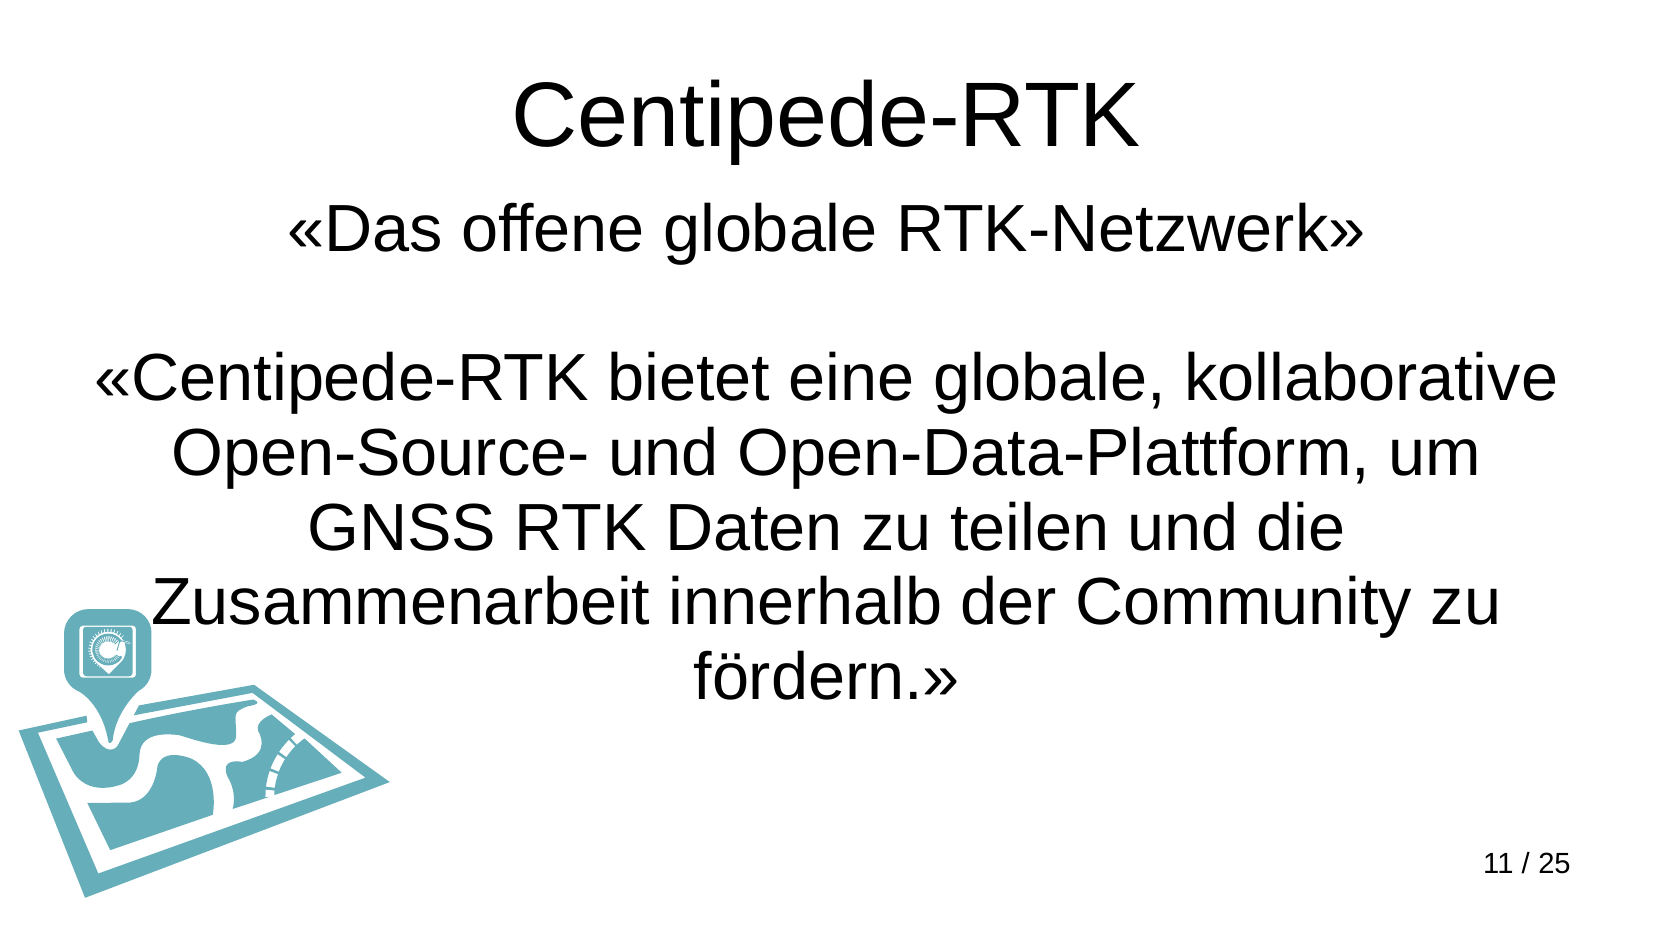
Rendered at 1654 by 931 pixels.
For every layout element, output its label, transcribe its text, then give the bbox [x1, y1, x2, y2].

subtitle «Das offene globale RTK-Netzwerk» «Centipede-RTK bietet eine globale, kollaborative Open-Source- und Open-Data-Plattform, um GNSS RTK Daten zu teilen und die Zusammenarbeit innerhalb der Community zu fördern.» [82, 147, 1571, 757]
title Centipede-RTK [82, 37, 1571, 147]
